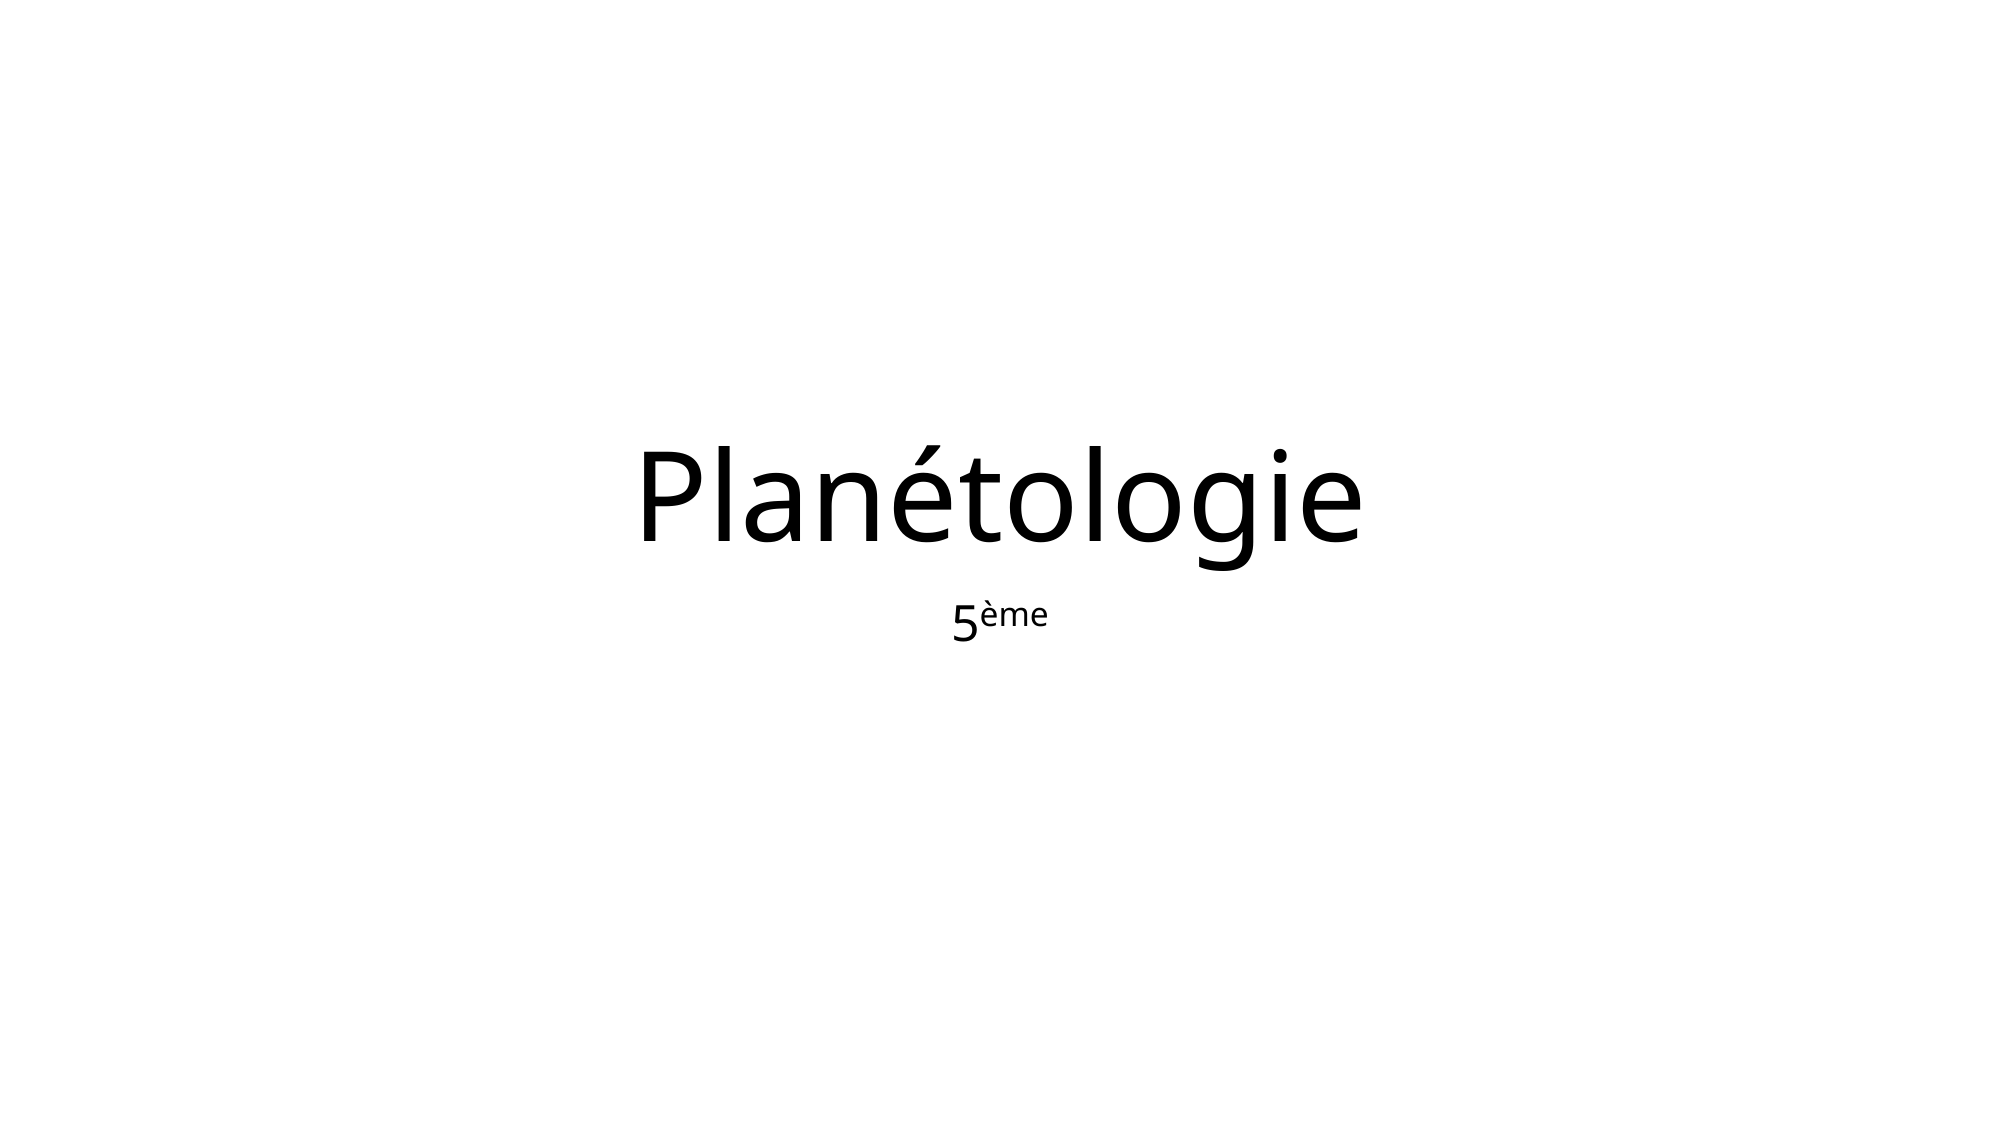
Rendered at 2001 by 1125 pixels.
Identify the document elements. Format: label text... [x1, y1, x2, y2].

subtitle 5ème [249, 590, 1750, 863]
title Planétologie [249, 184, 1750, 576]
